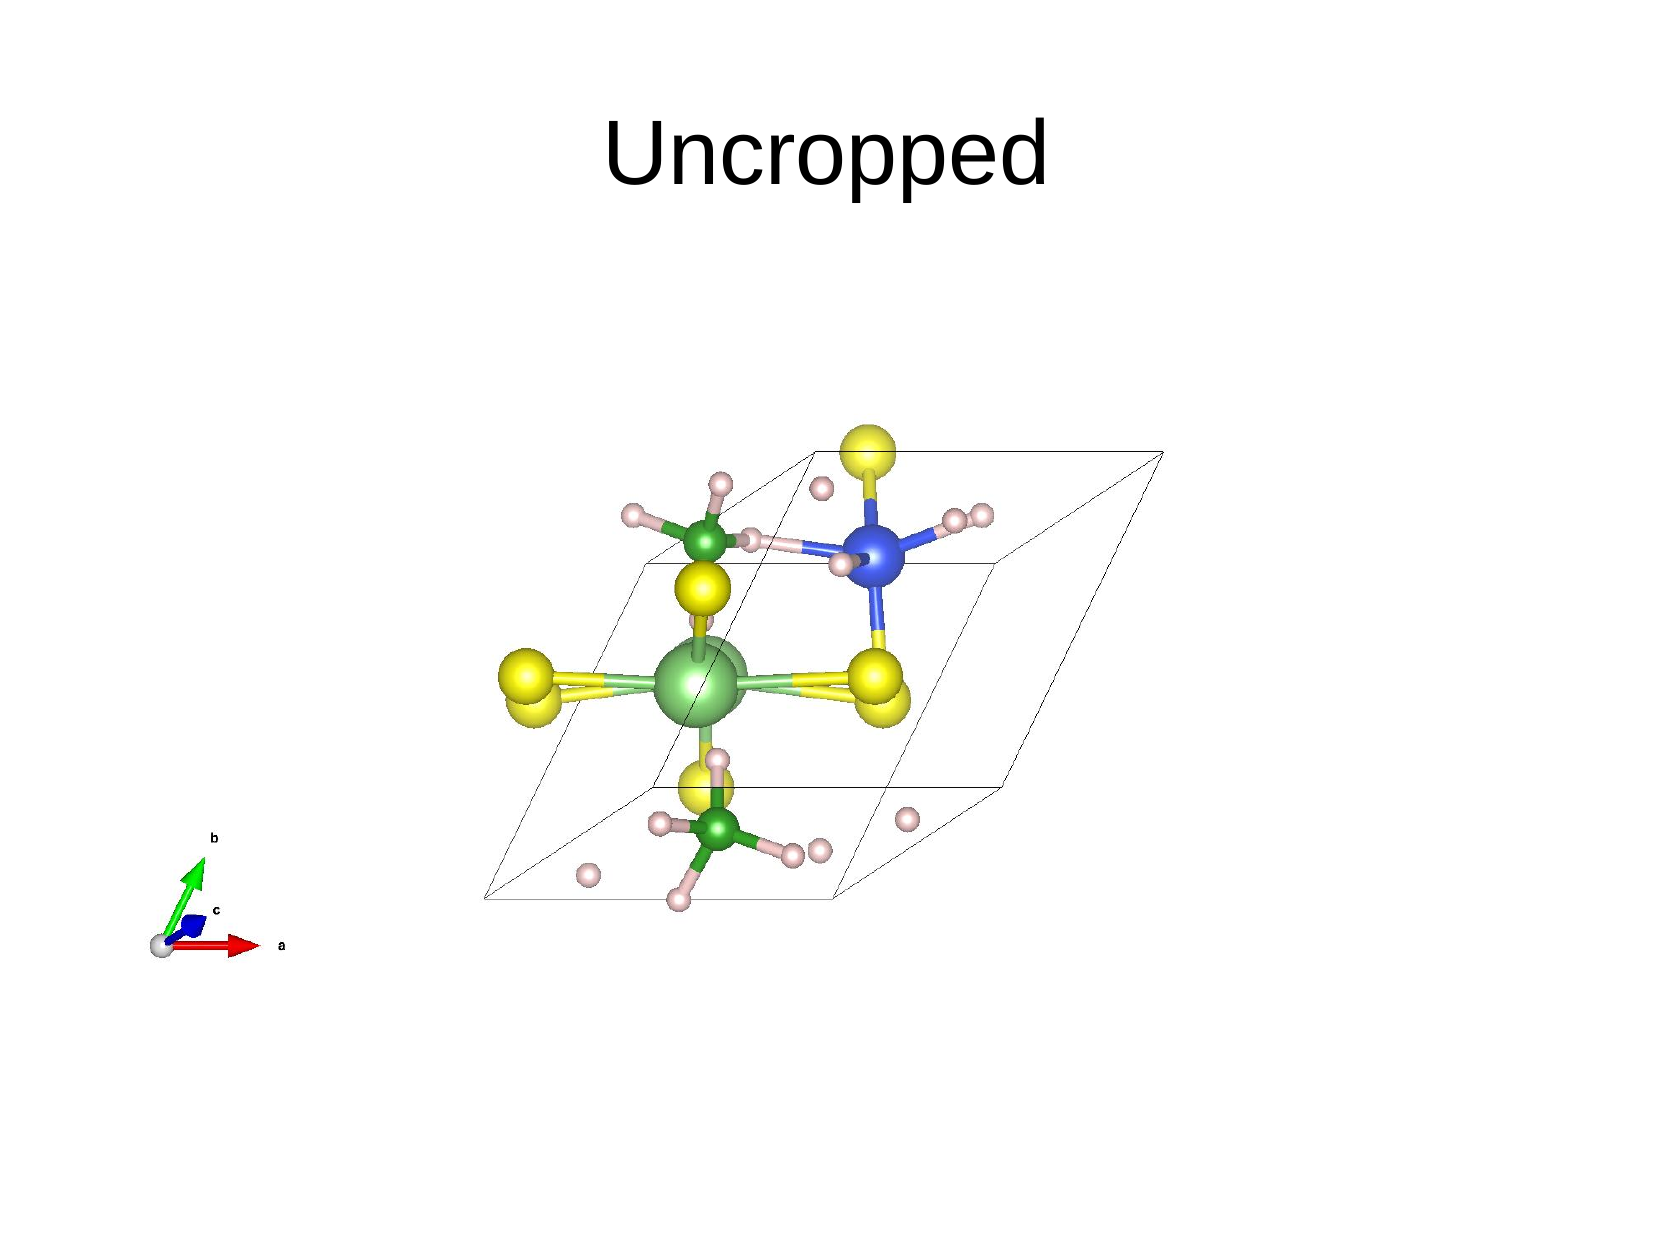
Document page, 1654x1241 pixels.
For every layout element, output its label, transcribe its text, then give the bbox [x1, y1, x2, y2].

picture [0, 239, 1651, 1111]
title Uncropped [82, 49, 1571, 239]
